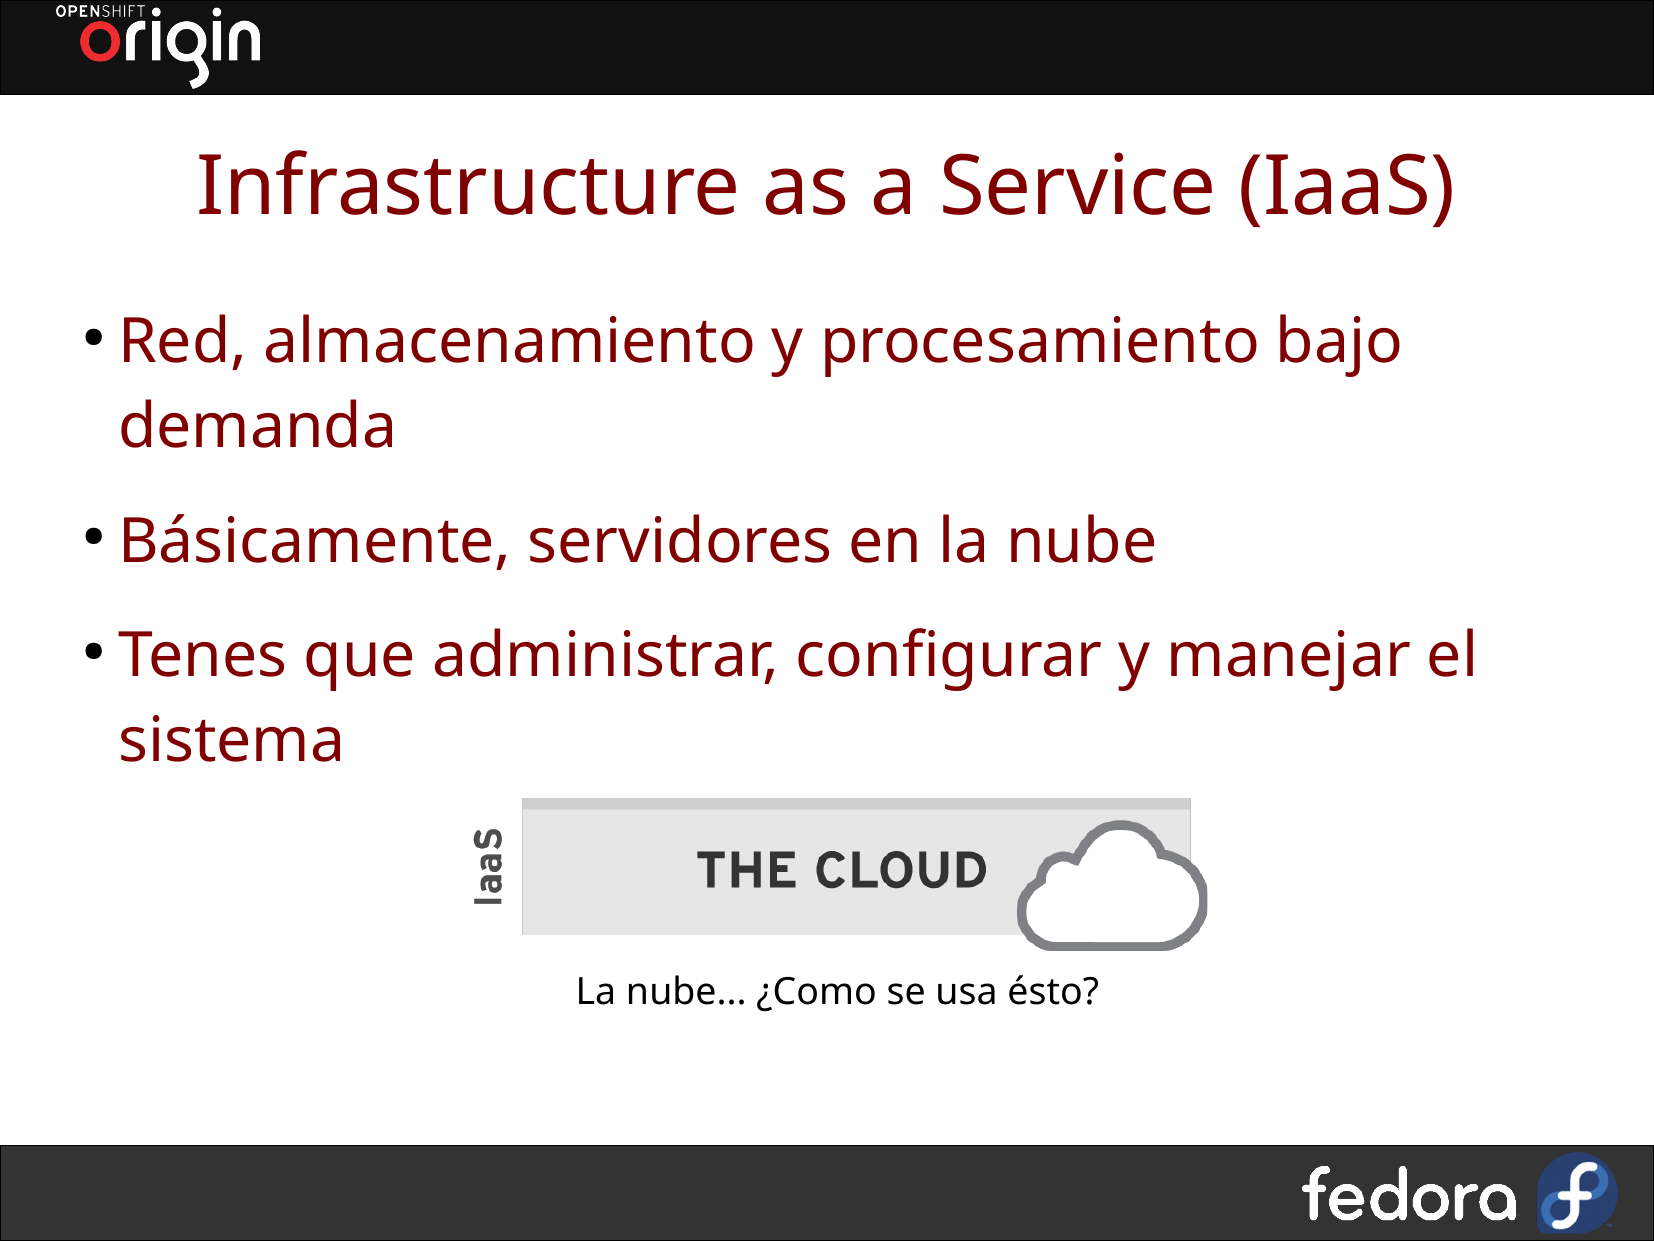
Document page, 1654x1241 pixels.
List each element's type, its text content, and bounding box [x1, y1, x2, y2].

picture [56, 5, 260, 89]
picture [446, 798, 1208, 951]
picture [1299, 1151, 1619, 1235]
subtitle Red, almacenamiento y procesamiento bajo demanda Básicamente, servidores en la nube Tenes que administrar, configurar y manejar el sistema [82, 296, 1571, 1099]
title Infrastructure as a Service (IaaS) [82, 78, 1571, 287]
text_box La nube... ¿Como se usa ésto? [560, 957, 1093, 1016]
